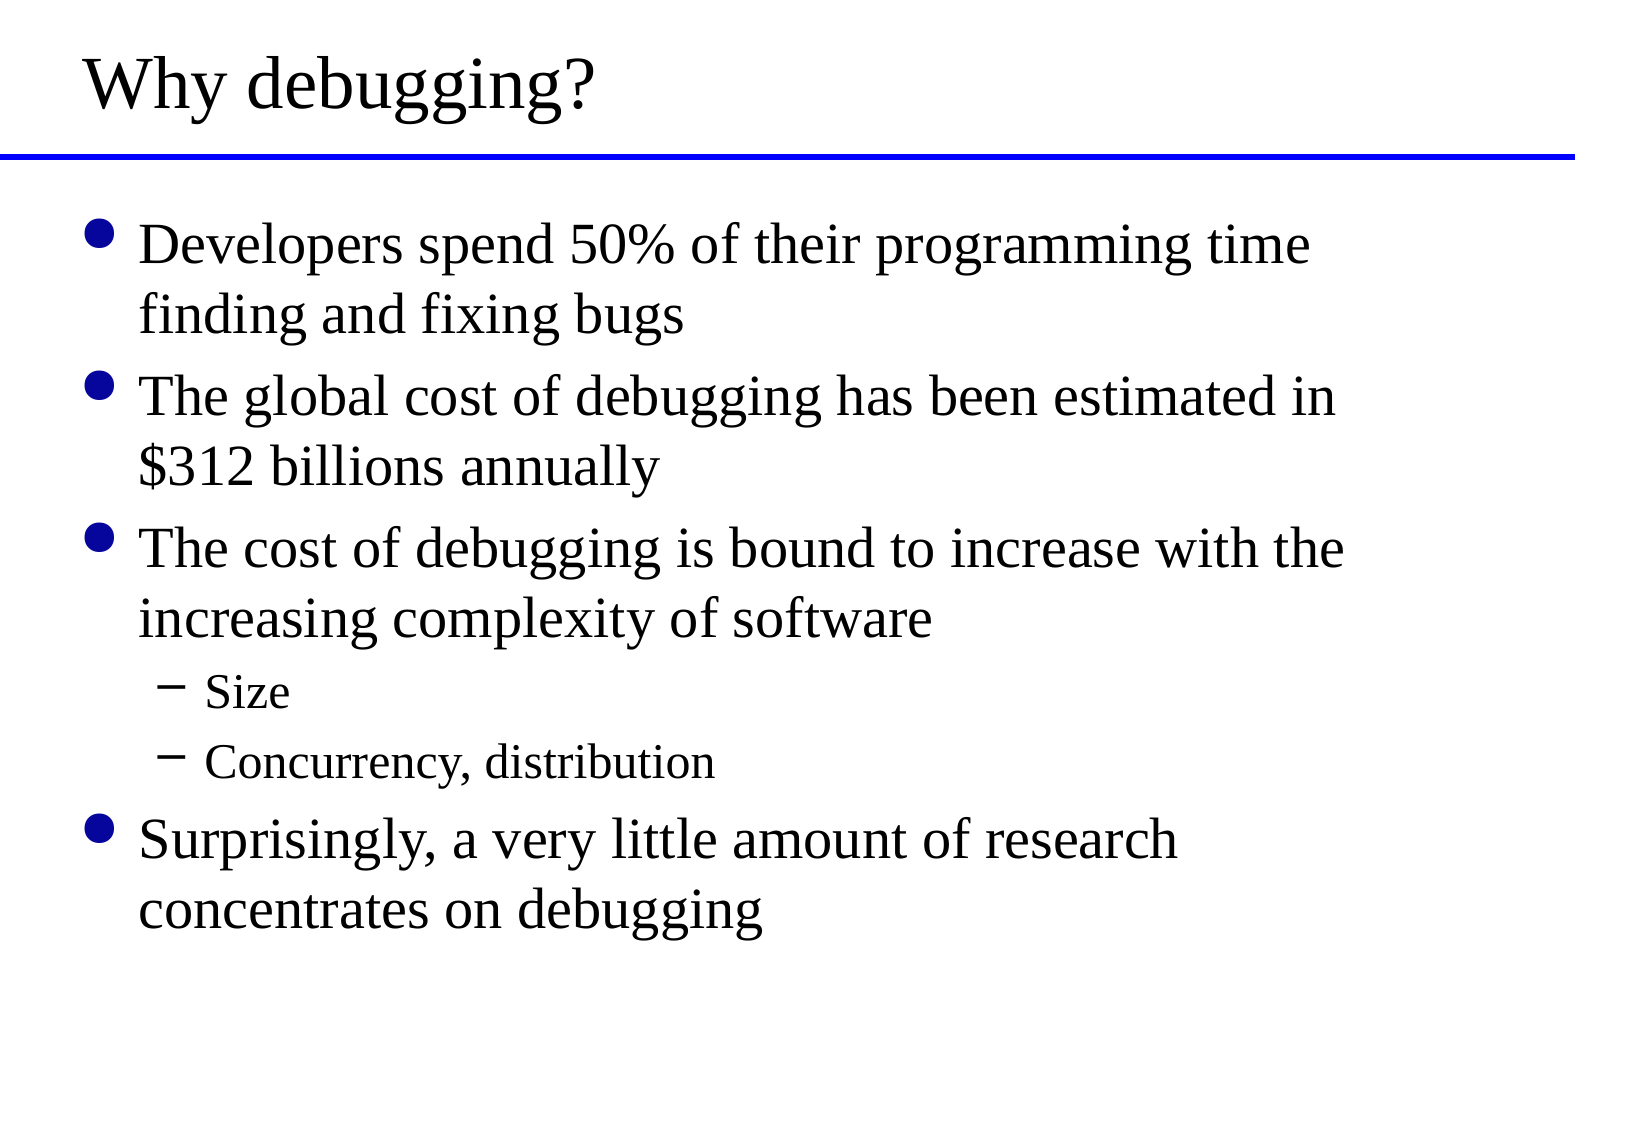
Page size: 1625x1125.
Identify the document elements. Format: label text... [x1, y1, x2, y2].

title Why debugging? [67, 27, 1544, 131]
list Developers spend 50% of their programming time finding and fixing bugs The global cost of debugging has been estimated in $312 billions annually The cost of debugging is bound to increase with the increasing complexity of software Size Concurrency, distribution Surprisingly, a very little amount of research concentrates on debugging [67, 198, 1478, 1061]
